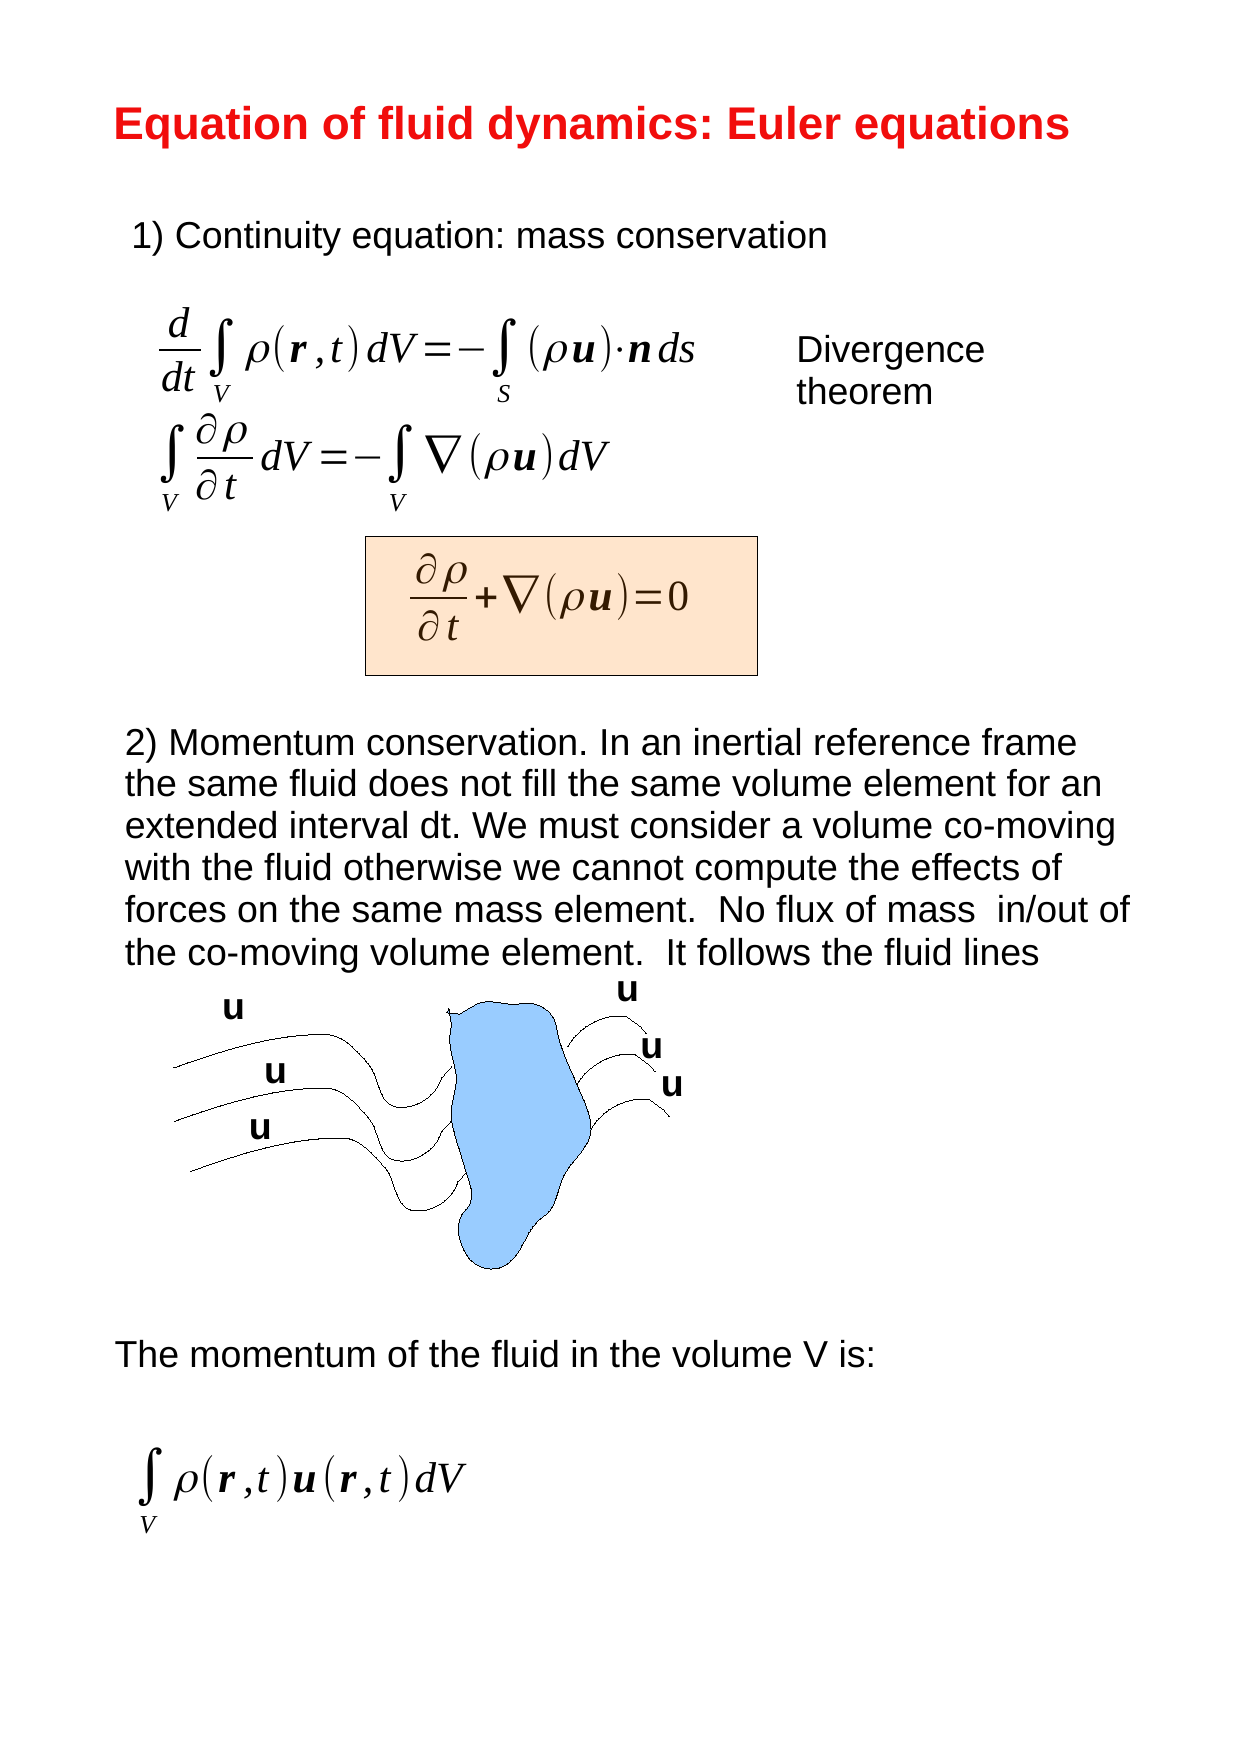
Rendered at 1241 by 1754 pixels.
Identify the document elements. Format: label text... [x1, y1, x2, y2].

text_box Equation of fluid dynamics: Euler equations [98, 90, 1107, 157]
chart [121, 1445, 480, 1539]
text_box The momentum of the fluid in the volume V is: [99, 1326, 1143, 1425]
chart [143, 299, 708, 516]
text_box Divergence theorem [781, 320, 1083, 420]
text_box u [646, 1054, 691, 1112]
text_box [365, 536, 758, 676]
text_box u [207, 977, 252, 1035]
text_box u [249, 1041, 295, 1099]
text_box u [601, 959, 647, 1017]
text_box u [234, 1098, 279, 1156]
text_box 2) Momentum conservation. In an inertial reference frame the same fluid does not fill the same volume element for an extended interval dt. We must consider a volume co-moving with the fluid otherwise we cannot compute the effects of forces on the same mass element. No flux of mass in/out of the co-moving volume element. It follows the fluid lines [109, 713, 1147, 981]
text_box u [625, 1016, 671, 1074]
text_box [446, 1001, 591, 1270]
text_box 1) Continuity equation: mass conservation [116, 207, 928, 264]
